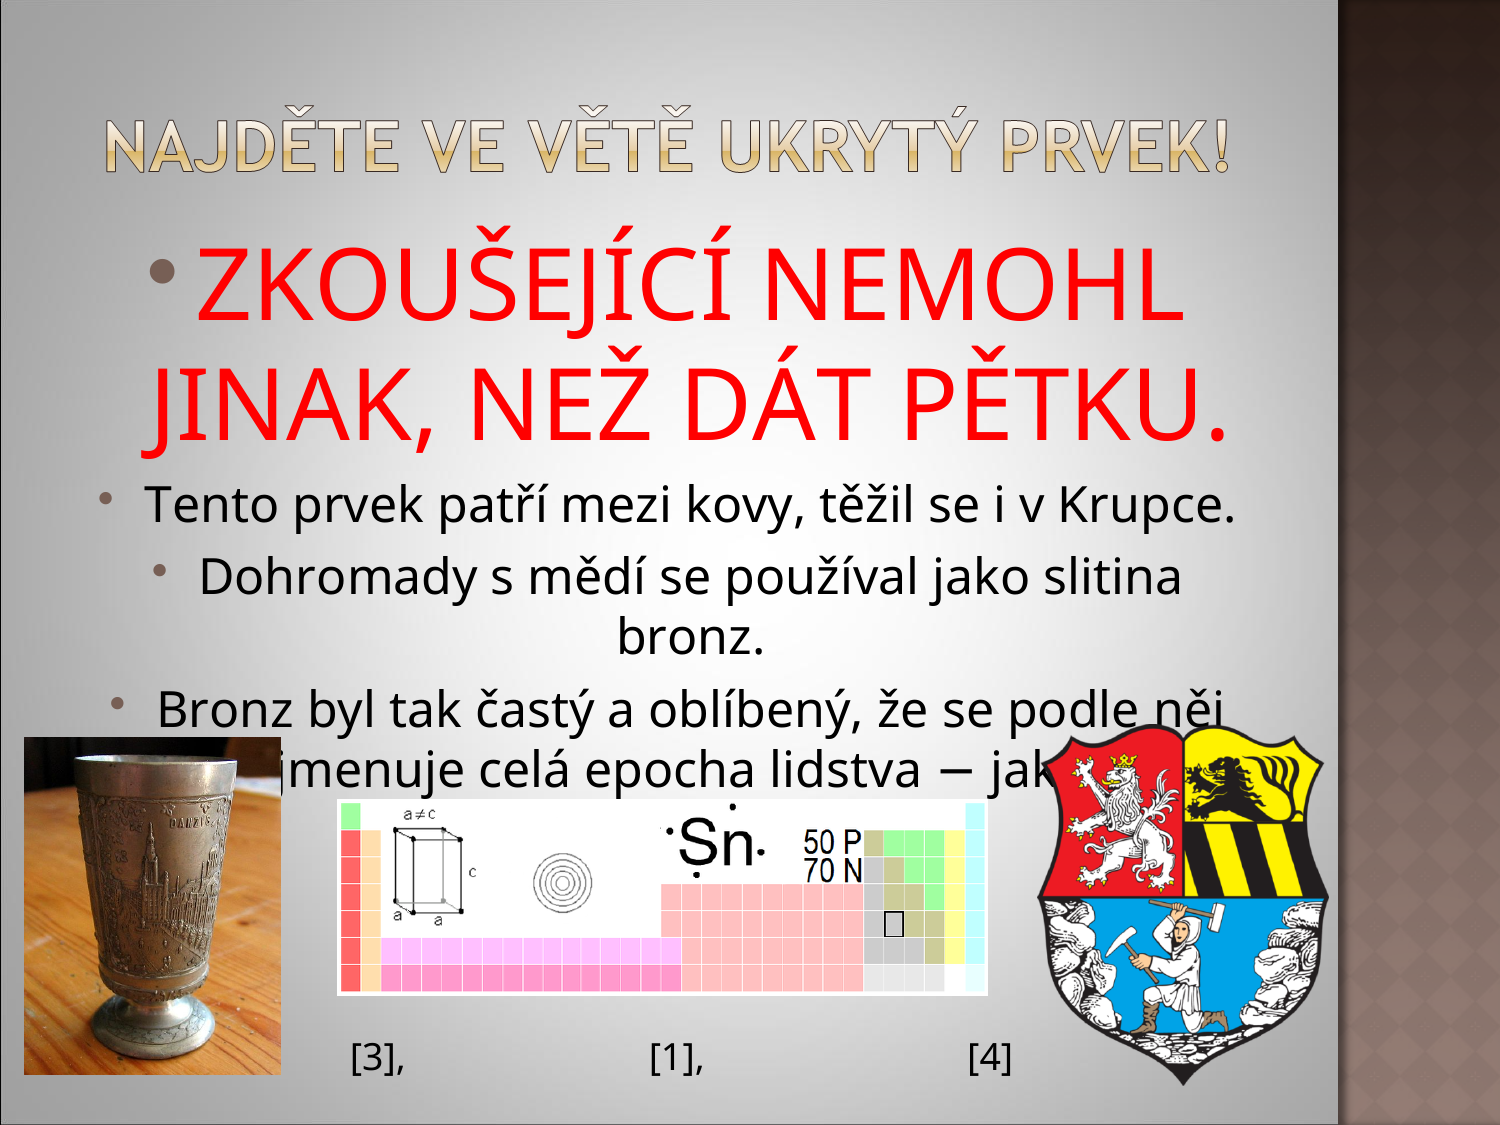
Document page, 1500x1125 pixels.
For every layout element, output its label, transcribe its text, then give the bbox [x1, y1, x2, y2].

text_box [59, 52, 1279, 190]
text_box [3], [1], [4] [334, 1024, 1030, 1086]
list ZKOUŠEJÍCÍ NEMOHL JINAK, NEŽ DÁT PĚTKU. Tento prvek patří mezi kovy, těžil se i v Krupce. Dohromady s mědí se používal jako slitina bronz. Bronz byl tak častý a oblíbený, že se podle něj jmenuje celá epocha lidstva − jaká? [75, 212, 1263, 1060]
picture [0, 0, 1500, 1125]
